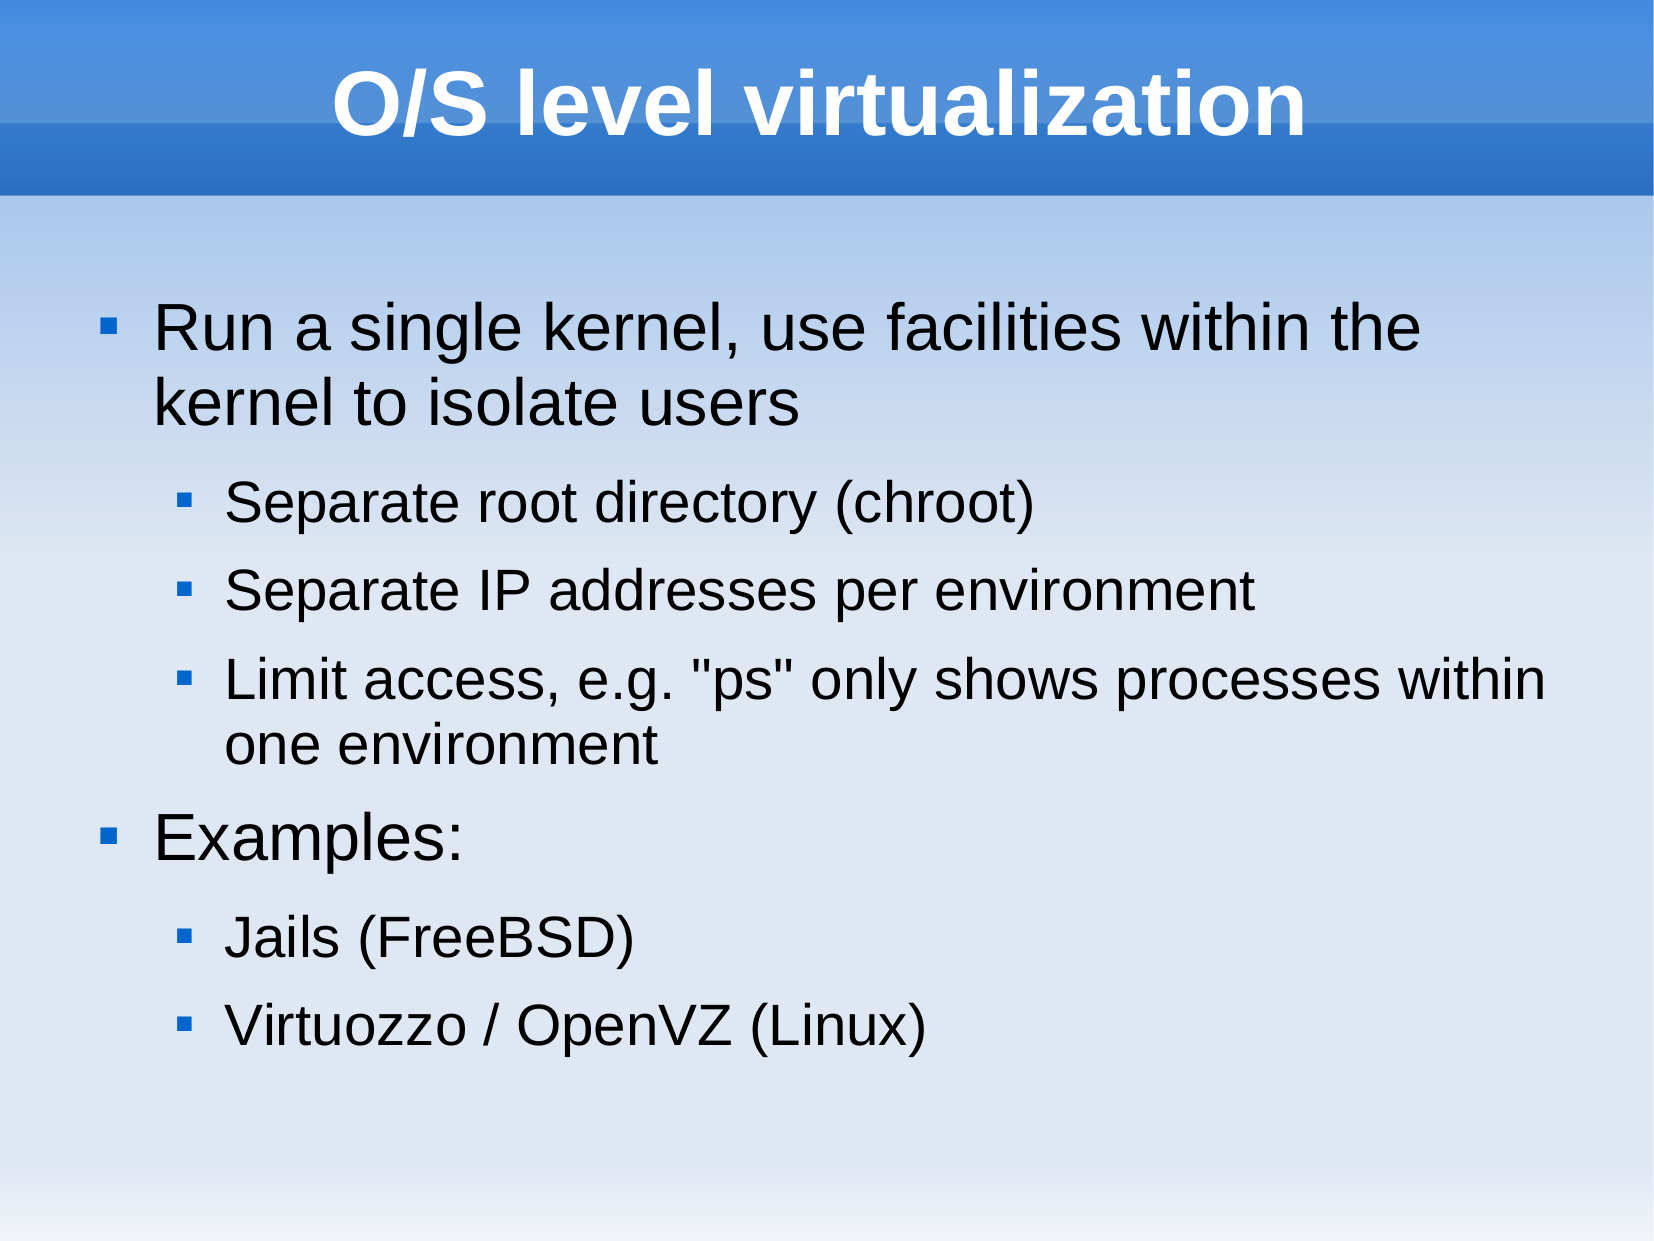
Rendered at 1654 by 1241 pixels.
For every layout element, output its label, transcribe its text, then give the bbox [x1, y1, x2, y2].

list Run a single kernel, use facilities within the kernel to isolate users Separate root directory (chroot) Separate IP addresses per environment Limit access, e.g. "ps" only shows processes within one environment Examples: Jails (FreeBSD) Virtuozzo / OpenVZ (Linux) [82, 290, 1571, 1094]
picture [0, 0, 1654, 1241]
title O/S level virtualization [76, 7, 1565, 200]
